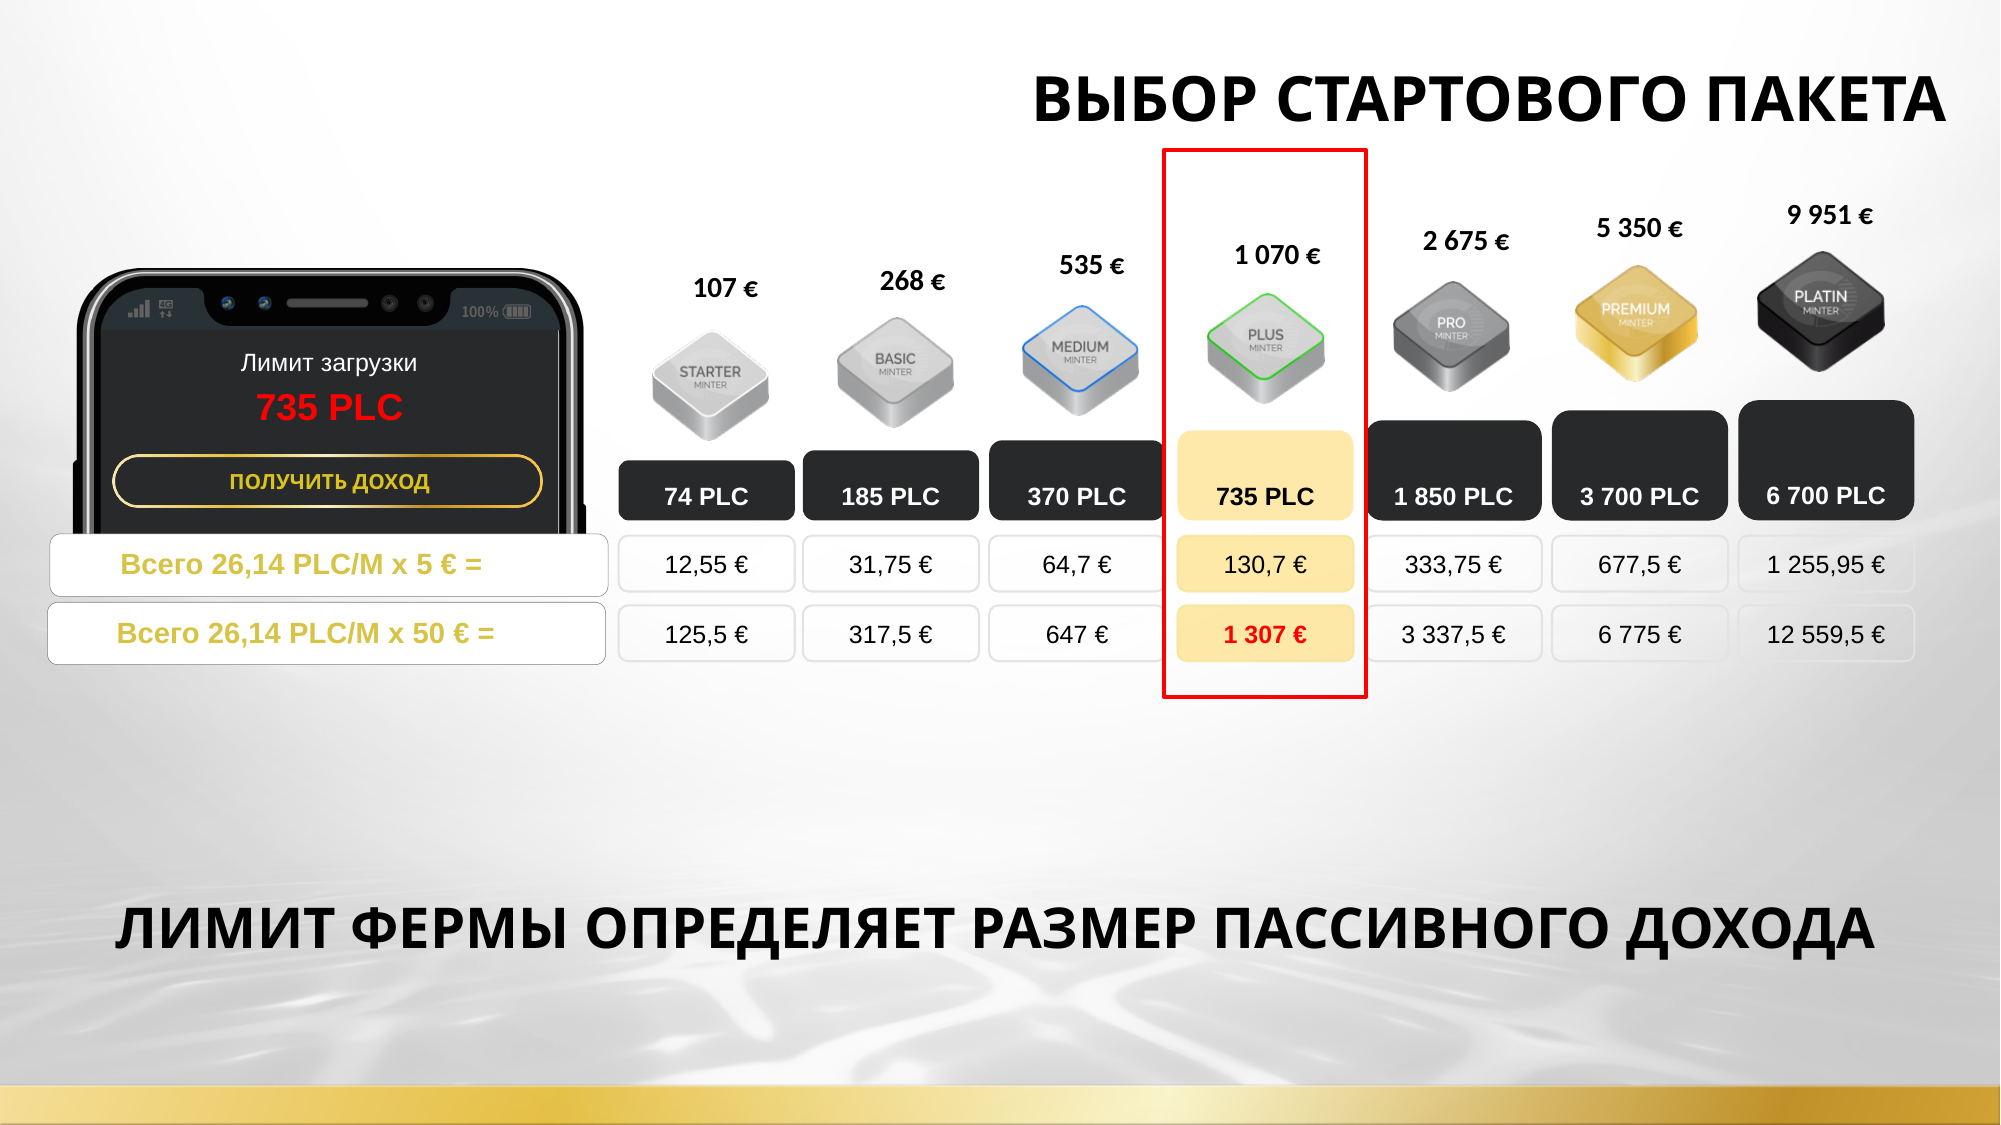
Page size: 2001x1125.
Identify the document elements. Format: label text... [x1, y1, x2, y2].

text_box 333,75 € [1373, 541, 1535, 587]
text_box 735 PLC [133, 384, 526, 436]
text_box [1738, 400, 1915, 511]
text_box 370 PLC [991, 467, 1162, 519]
text_box 677,5 € [1559, 541, 1721, 587]
text_box [802, 450, 980, 516]
text_box 64,7 € [996, 541, 1158, 587]
text_box 268 € [838, 254, 953, 305]
text_box [1177, 605, 1354, 662]
text_box 5 350 € [1575, 200, 1698, 251]
text_box 74 PLC [620, 467, 793, 519]
text_box [1177, 535, 1354, 592]
text_box [1177, 430, 1354, 512]
text_box 3 337,5 € [1373, 610, 1535, 656]
text_box [618, 460, 795, 516]
text_box 317,5 € [810, 610, 972, 656]
text_box 735 PLC [1179, 467, 1352, 519]
text_box [1368, 420, 1542, 512]
text_box Всего 26,14 PLC/M х 5 € = [112, 537, 491, 588]
text_box 12,55 € [626, 541, 787, 587]
text_box ПОЛУЧИТЬ ДОХОД [133, 461, 526, 502]
text_box Всего 26,14 PLC/M х 50 € = [109, 606, 630, 657]
text_box 107 € [651, 261, 766, 312]
text_box 1 850 PLC [1368, 467, 1540, 519]
text_box 1 070 € [1212, 227, 1335, 278]
text_box 125,5 € [630, 610, 787, 656]
text_box 1 255,95 € [1746, 541, 1907, 587]
text_box [47, 602, 606, 665]
text_box [1551, 410, 1729, 509]
text_box 6 700 PLC [1741, 466, 1912, 518]
text_box 9 951 € [1765, 187, 1888, 238]
text_box 2 675 € [1390, 214, 1518, 265]
text_box 647 € [996, 610, 1158, 656]
text_box 535 € [1029, 237, 1133, 288]
text_box 130,7 € [1185, 541, 1346, 587]
text_box 3 700 PLC [1553, 467, 1727, 519]
text_box 1 307 € [1185, 610, 1346, 656]
text_box Лимит загрузки [133, 338, 526, 384]
text_box [989, 440, 1162, 514]
text_box ВЫБОР СТАРТОВОГО ПАКЕТА [45, 51, 1955, 142]
text_box 12 559,5 € [1746, 610, 1907, 656]
picture [0, 0, 2000, 1125]
text_box 6 775 € [1559, 610, 1721, 656]
text_box [49, 329, 609, 597]
text_box ЛИМИТ ФЕРМЫ ОПРЕДЕЛЯЕТ РАЗМЕР ПАССИВНОГО ДОХОДА [40, 885, 1951, 1036]
text_box 185 PLC [804, 467, 977, 519]
text_box 31,75 € [810, 541, 972, 587]
